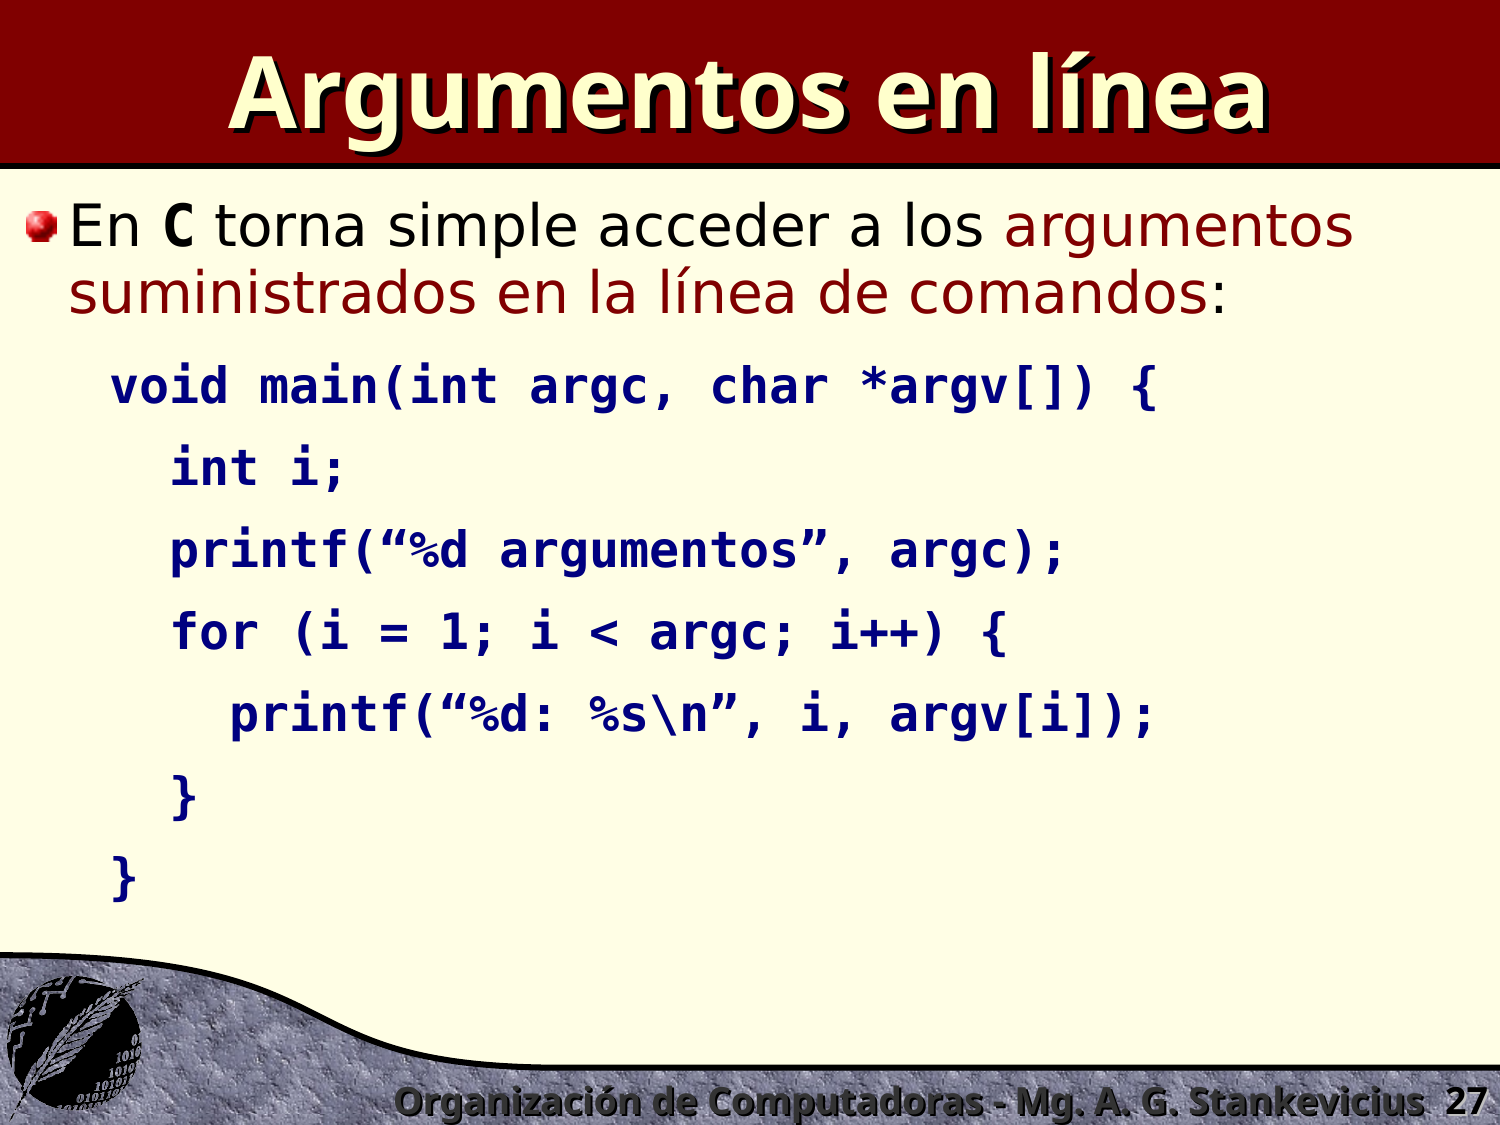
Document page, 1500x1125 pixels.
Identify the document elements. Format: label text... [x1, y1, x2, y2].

picture [0, 959, 1500, 1125]
title Argumentos en línea [15, 5, 1485, 160]
list En C torna simple acceder a los argumentos suministrados en la línea de comandos: void main(int argc, char *argv[]) { int i; printf(“%d argumentos”, argc); for (i = 1; i < argc; i++) { printf(“%d: %s\n”, i, argv[i]); } } [11, 192, 1486, 935]
picture [448, 1100, 455, 1110]
picture [1058, 1100, 1065, 1110]
picture [802, 1100, 806, 1110]
